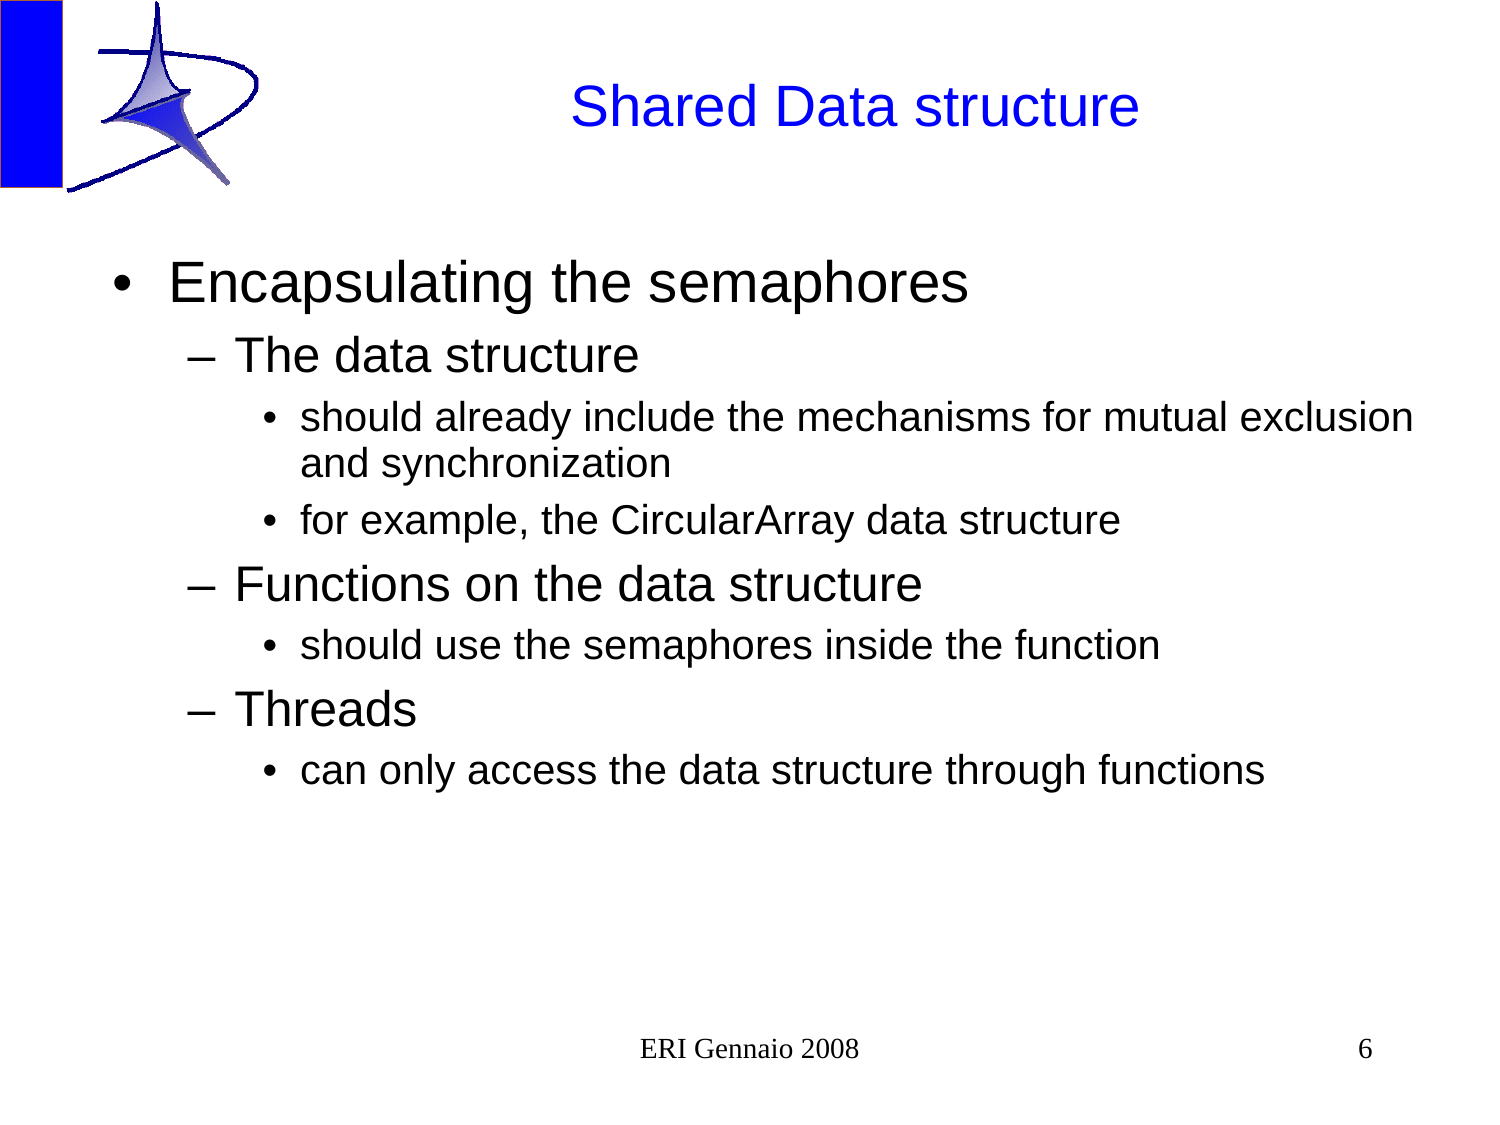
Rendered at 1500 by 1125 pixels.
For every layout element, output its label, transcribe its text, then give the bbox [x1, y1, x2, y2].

list Encapsulating the semaphores The data structure should already include the mechanisms for mutual exclusion and synchronization for example, the CircularArray data structure Functions on the data structure should use the semaphores inside the function Threads can only access the data structure through functions [112, 249, 1450, 986]
picture [62, 0, 263, 197]
title Shared Data structure [262, 24, 1450, 188]
